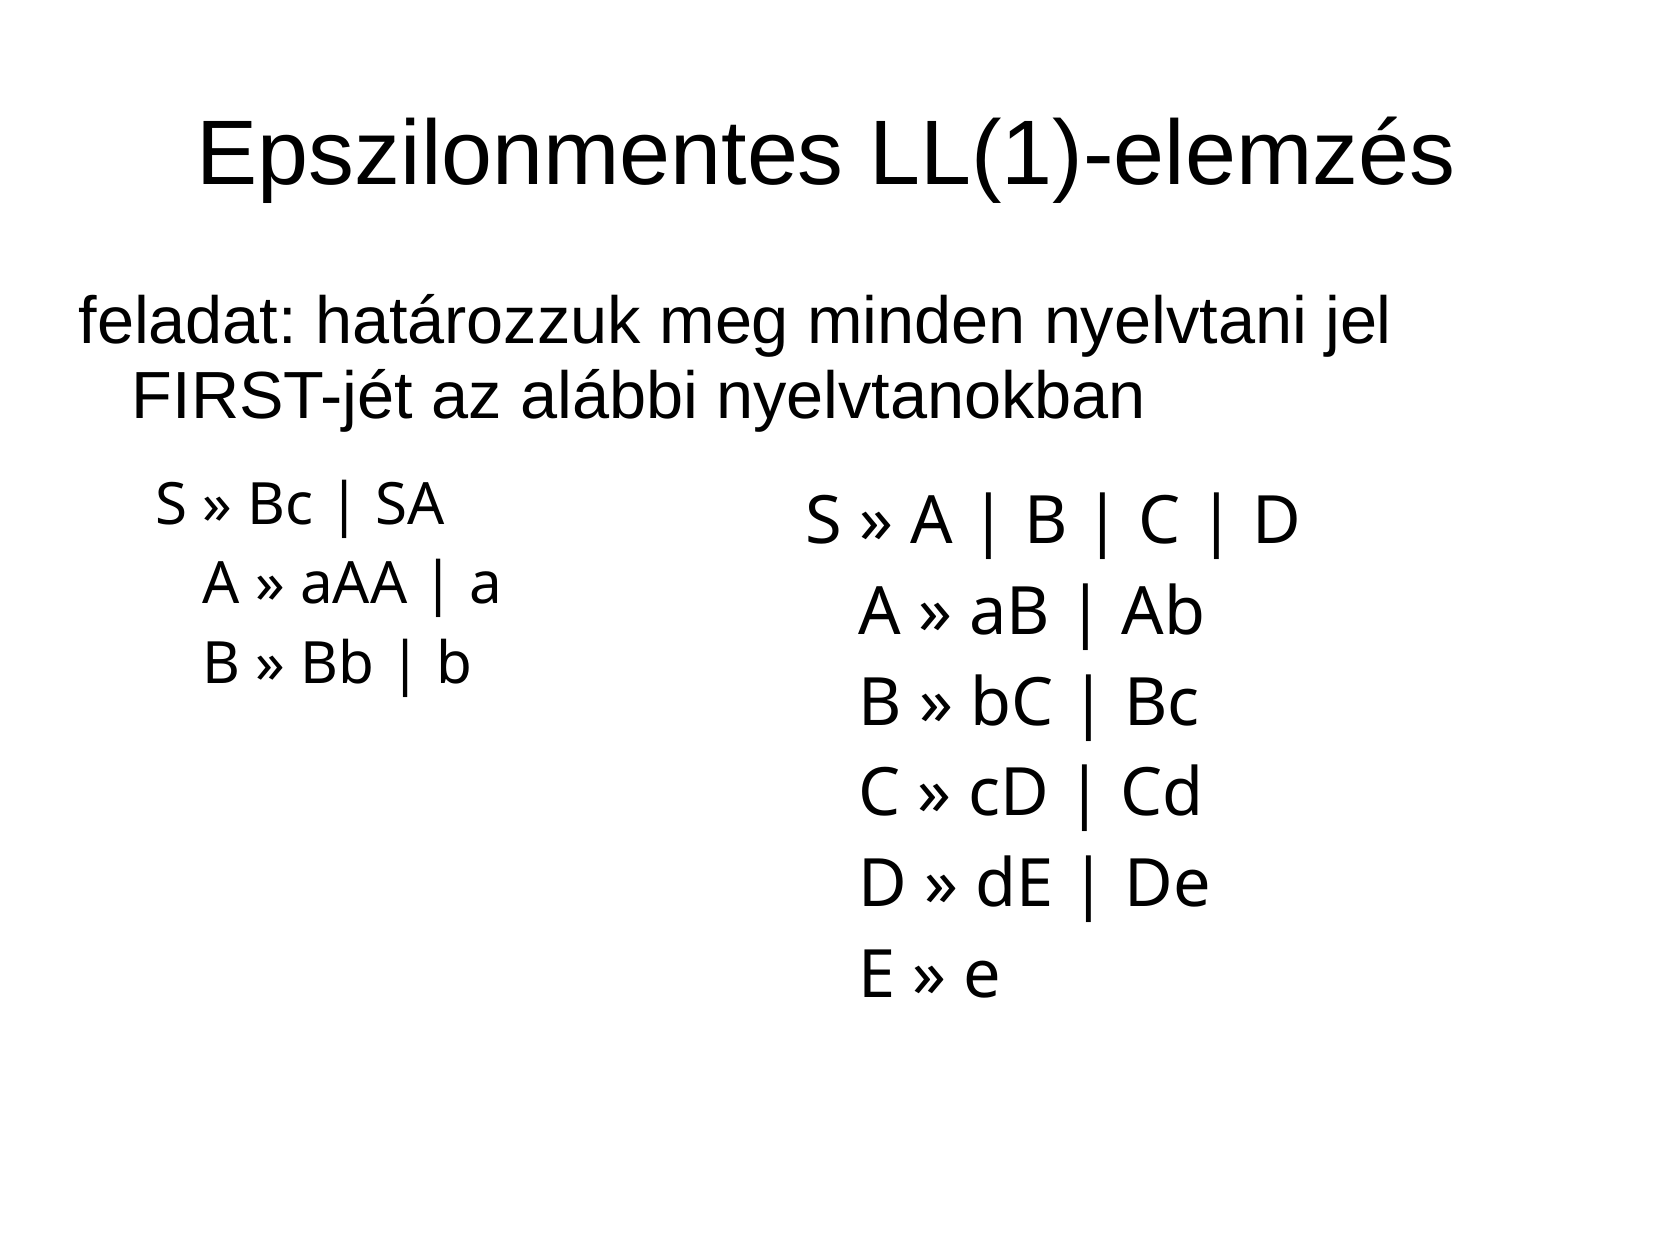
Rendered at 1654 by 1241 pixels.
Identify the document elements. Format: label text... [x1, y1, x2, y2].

title Epszilonmentes LL(1)-elemzés [82, 49, 1571, 257]
list S » A | B | C | D A » aB | Ab B » bC | Bc C » cD | Cd D » dE | De E » e [787, 472, 1426, 938]
list feladat: határozzuk meg minden nyelvtani jel FIRST-jét az alábbi nyelvtanokban S » Bc | SA A » aAA | a B » Bb | b [60, 283, 1501, 1109]
